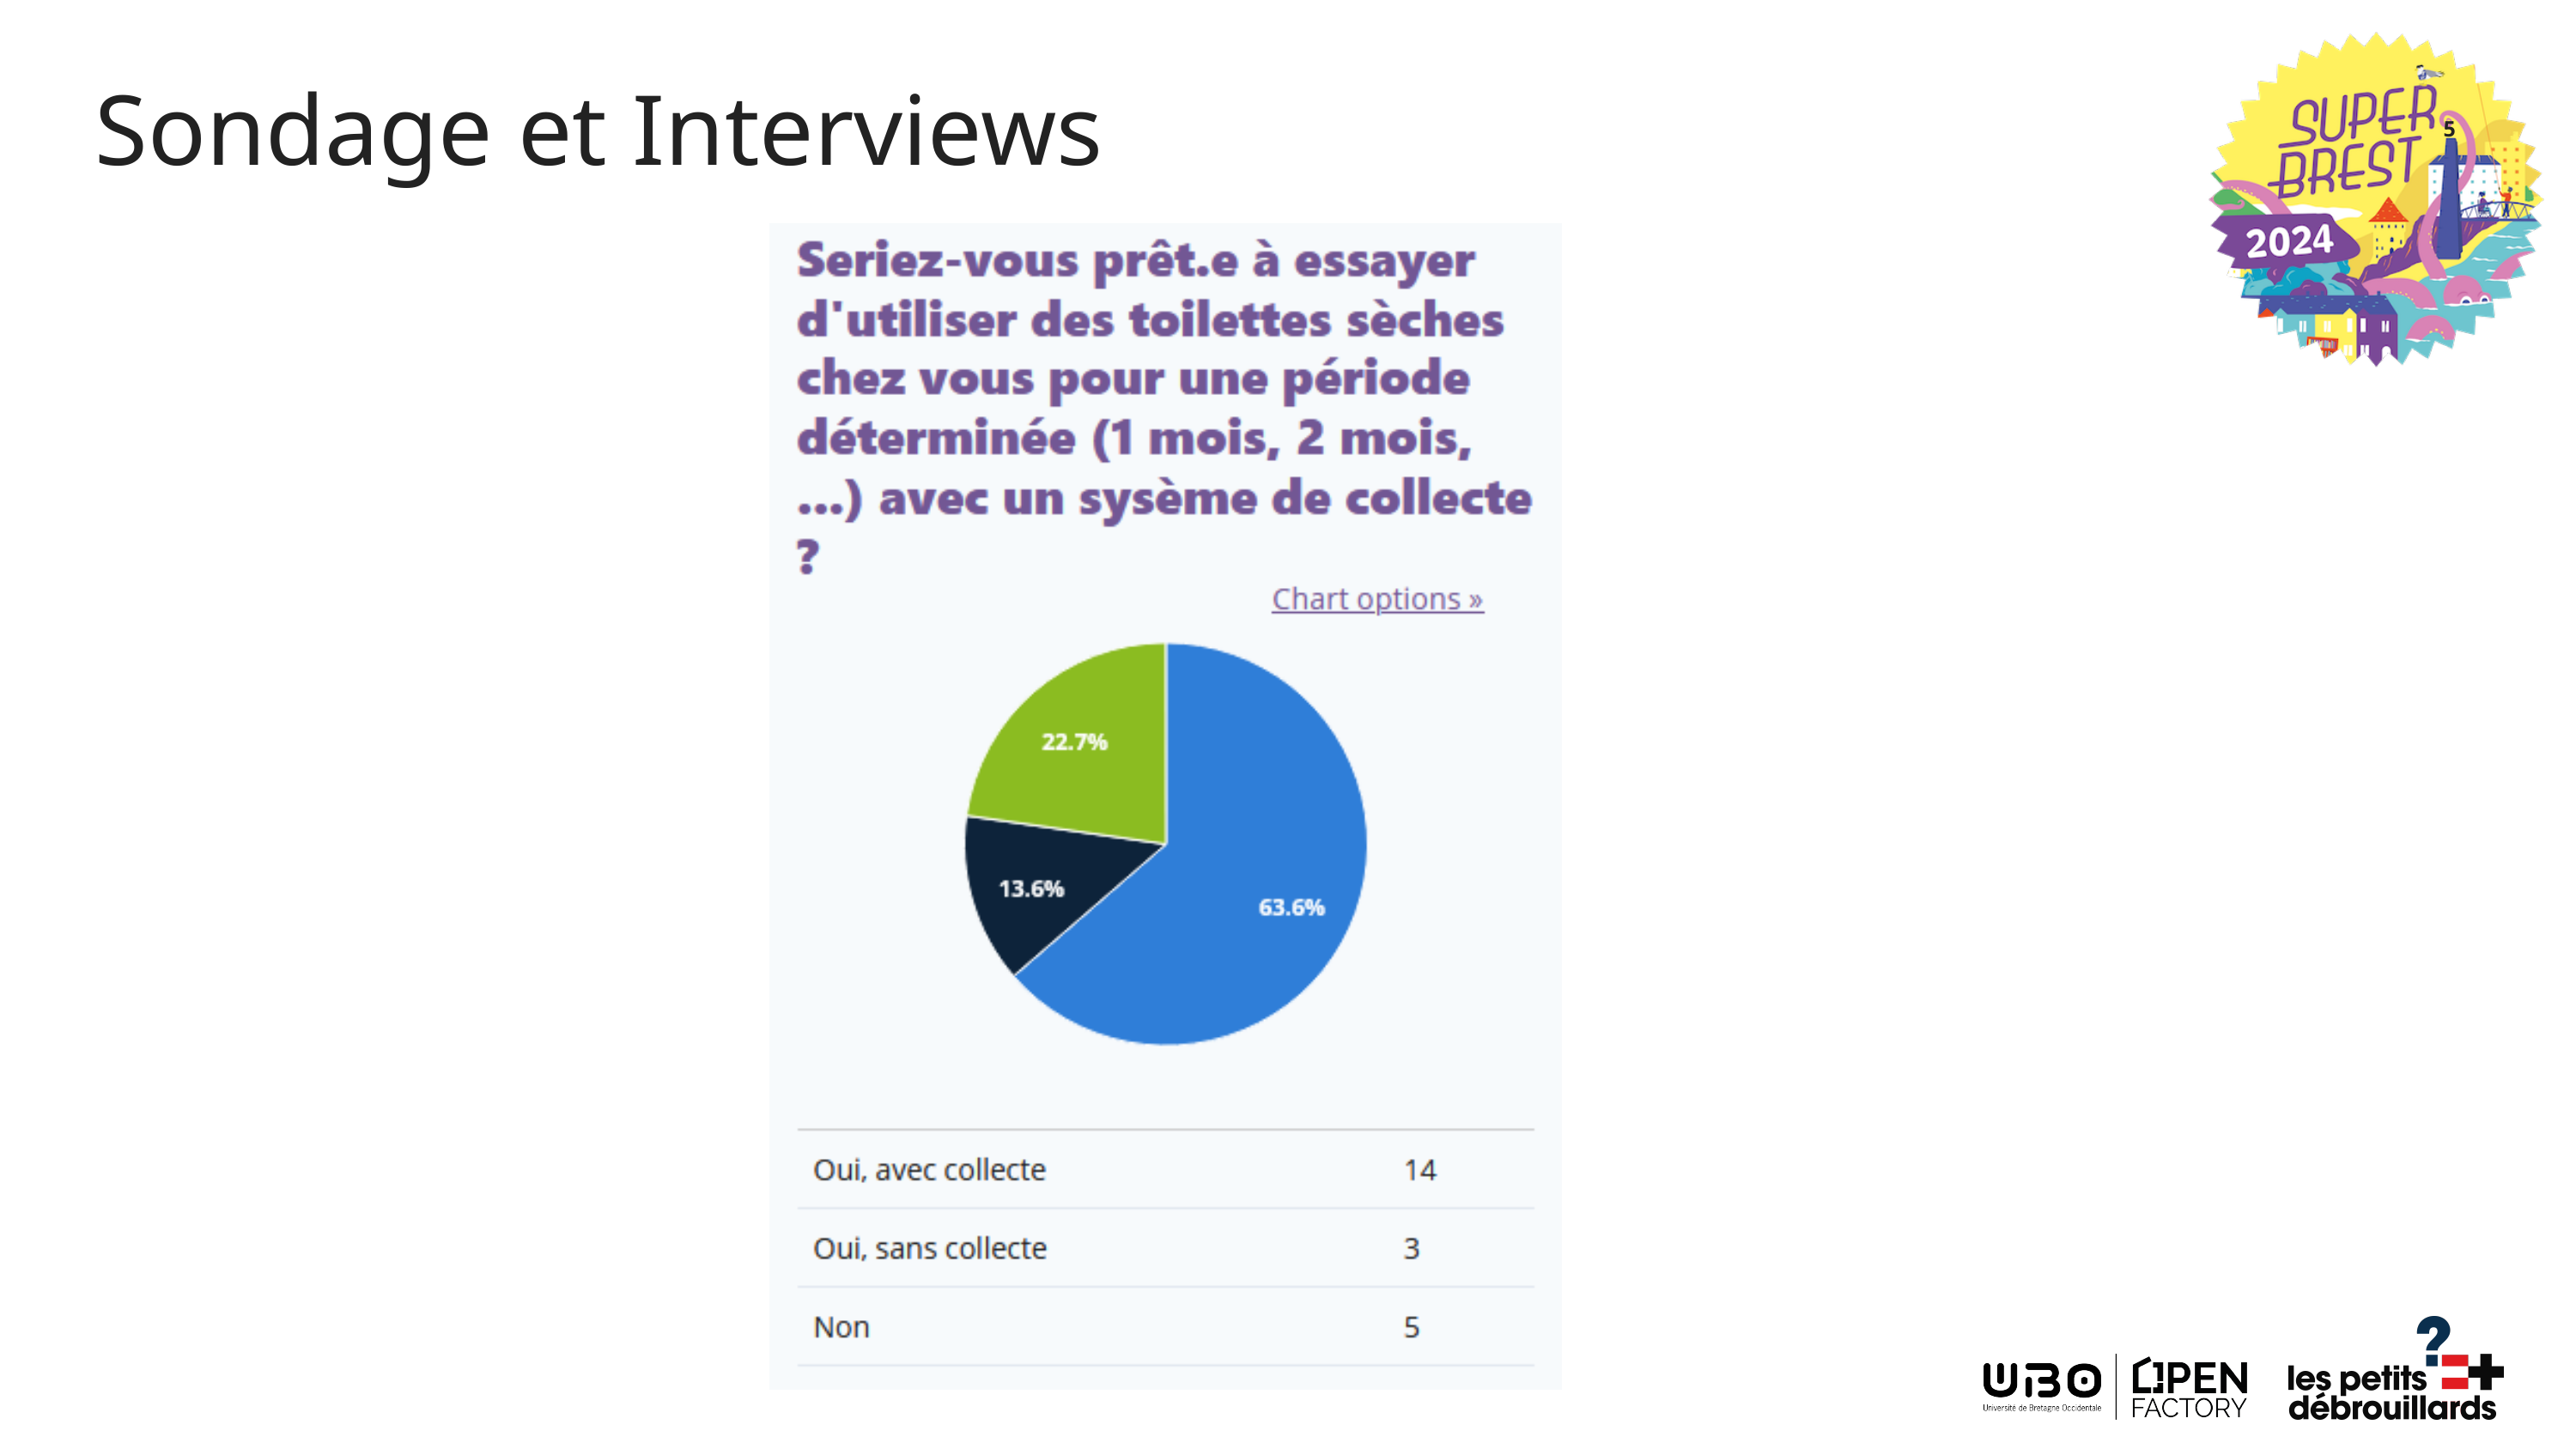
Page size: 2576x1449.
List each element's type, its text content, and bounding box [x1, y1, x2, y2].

picture [2176, 0, 2576, 400]
title Sondage et Interviews [94, 64, 1562, 282]
slide_number <numéro> [2307, 93, 2456, 145]
picture [2288, 1316, 2504, 1420]
picture [1984, 1354, 2247, 1420]
picture [769, 223, 1562, 1390]
